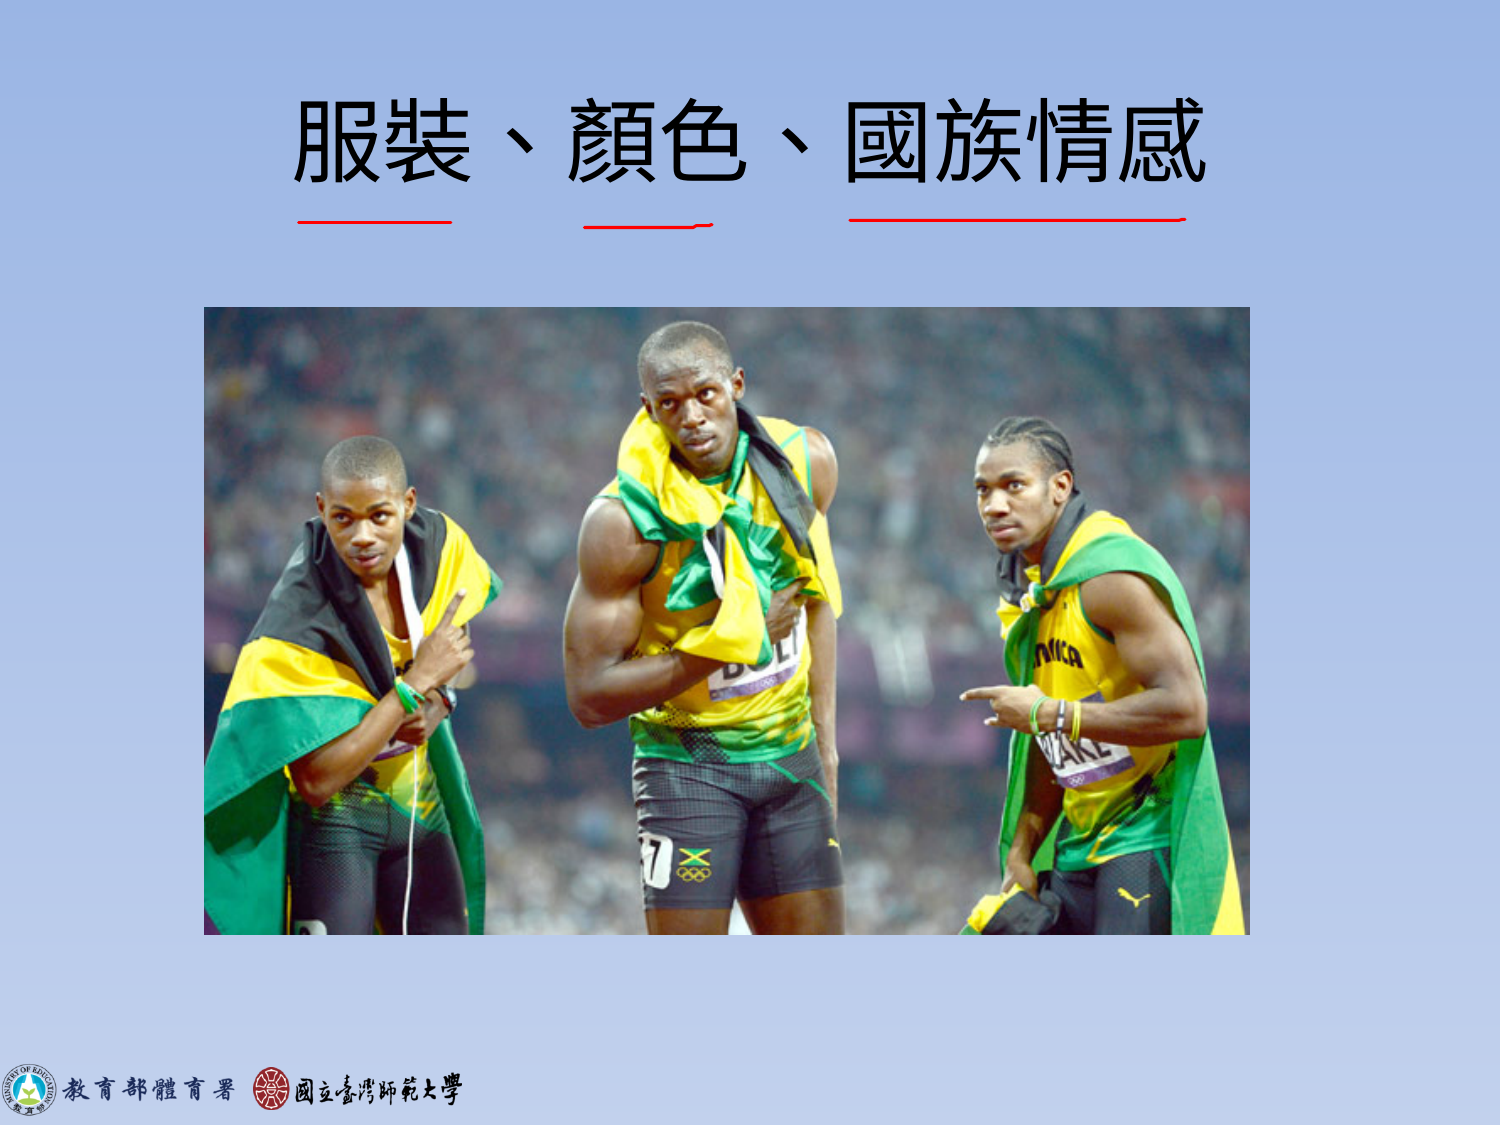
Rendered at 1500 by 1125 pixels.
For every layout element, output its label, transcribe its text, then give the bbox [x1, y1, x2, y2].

title 服裝、顏色、國族情感 [75, 45, 1426, 233]
picture [294, 216, 1190, 231]
picture [204, 307, 1250, 935]
